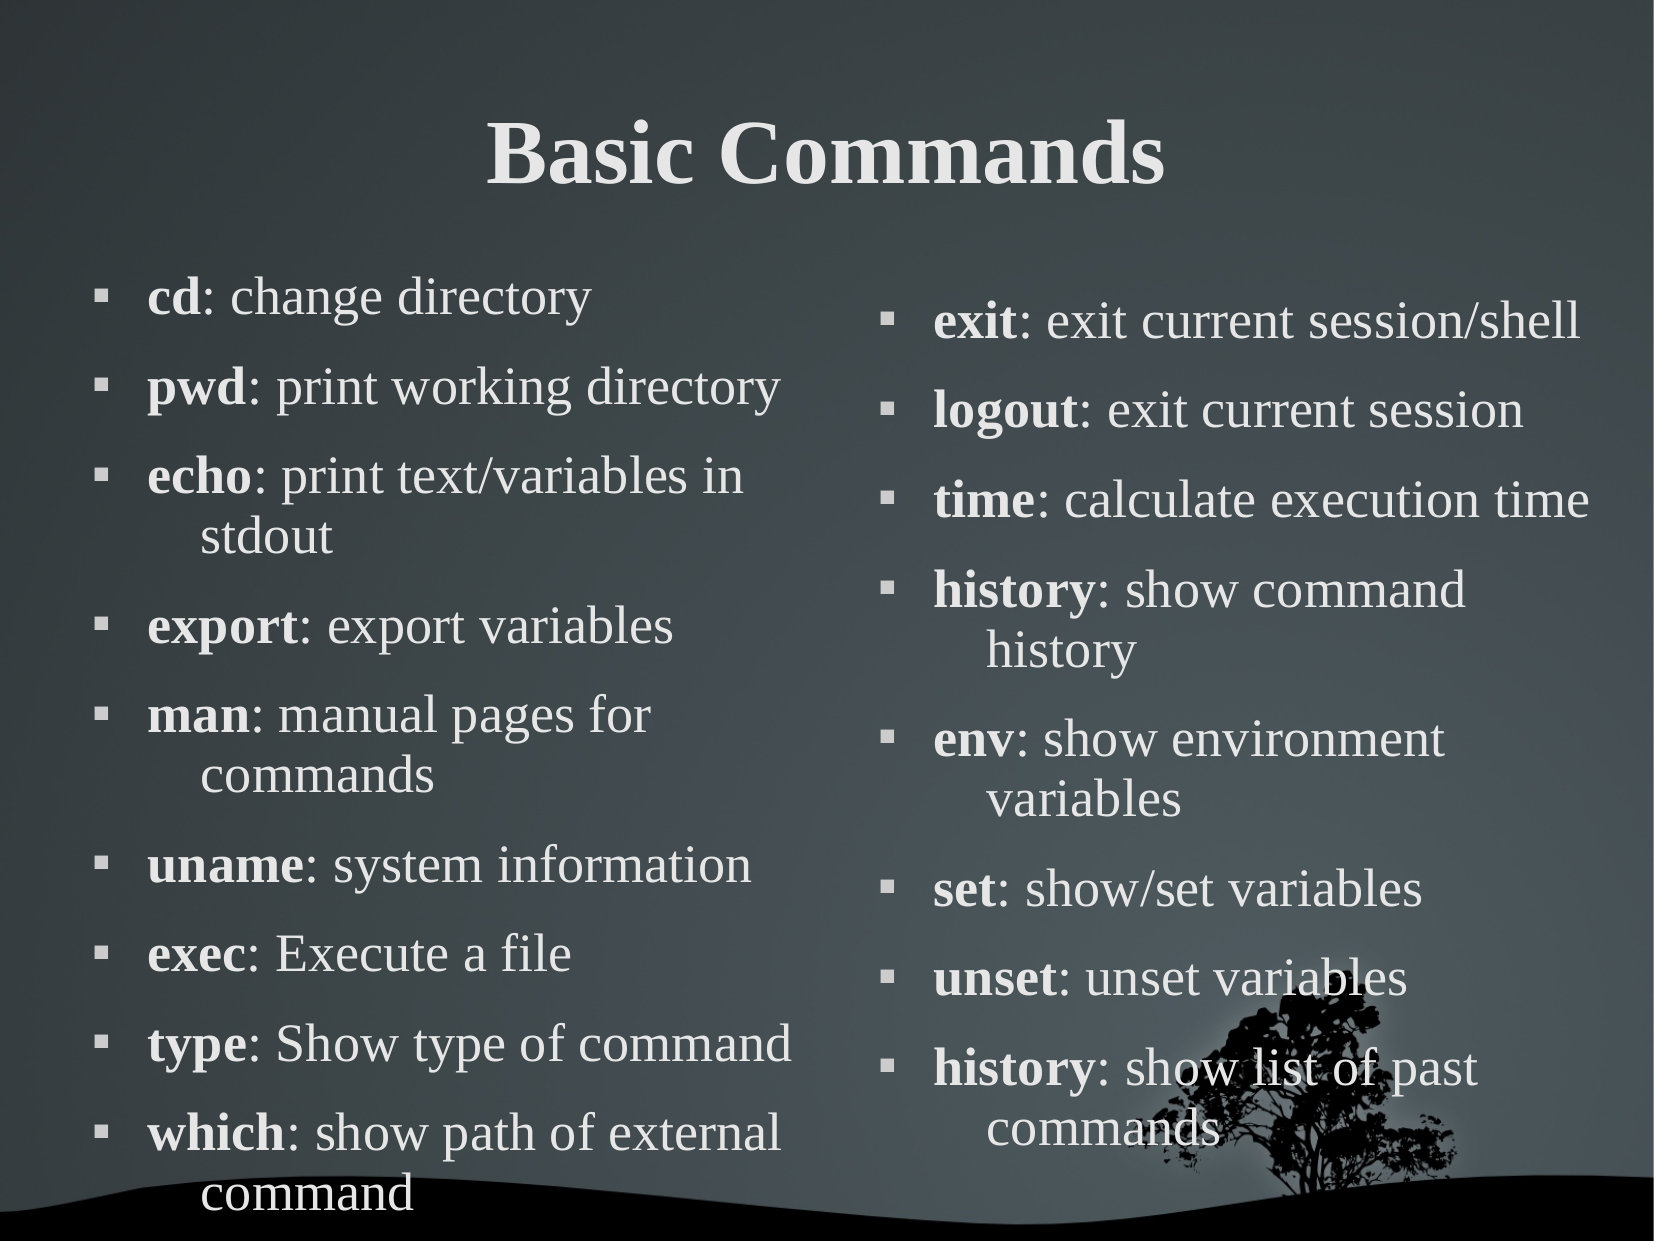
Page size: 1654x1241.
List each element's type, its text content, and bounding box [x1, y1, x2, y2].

title Basic Commands [82, 49, 1571, 257]
list cd: change directory pwd: print working directory echo: print text/variables in stdout export: export variables man: manual pages for commands uname: system information exec: Execute a file type: Show type of command which: show path of external command [59, 266, 809, 1241]
picture [0, 0, 1654, 1241]
list exit: exit current session/shell logout: exit current session time: calculate execution time history: show command history env: show environment variables set: show/set variables unset: unset variables history: show list of past commands [845, 290, 1625, 1241]
